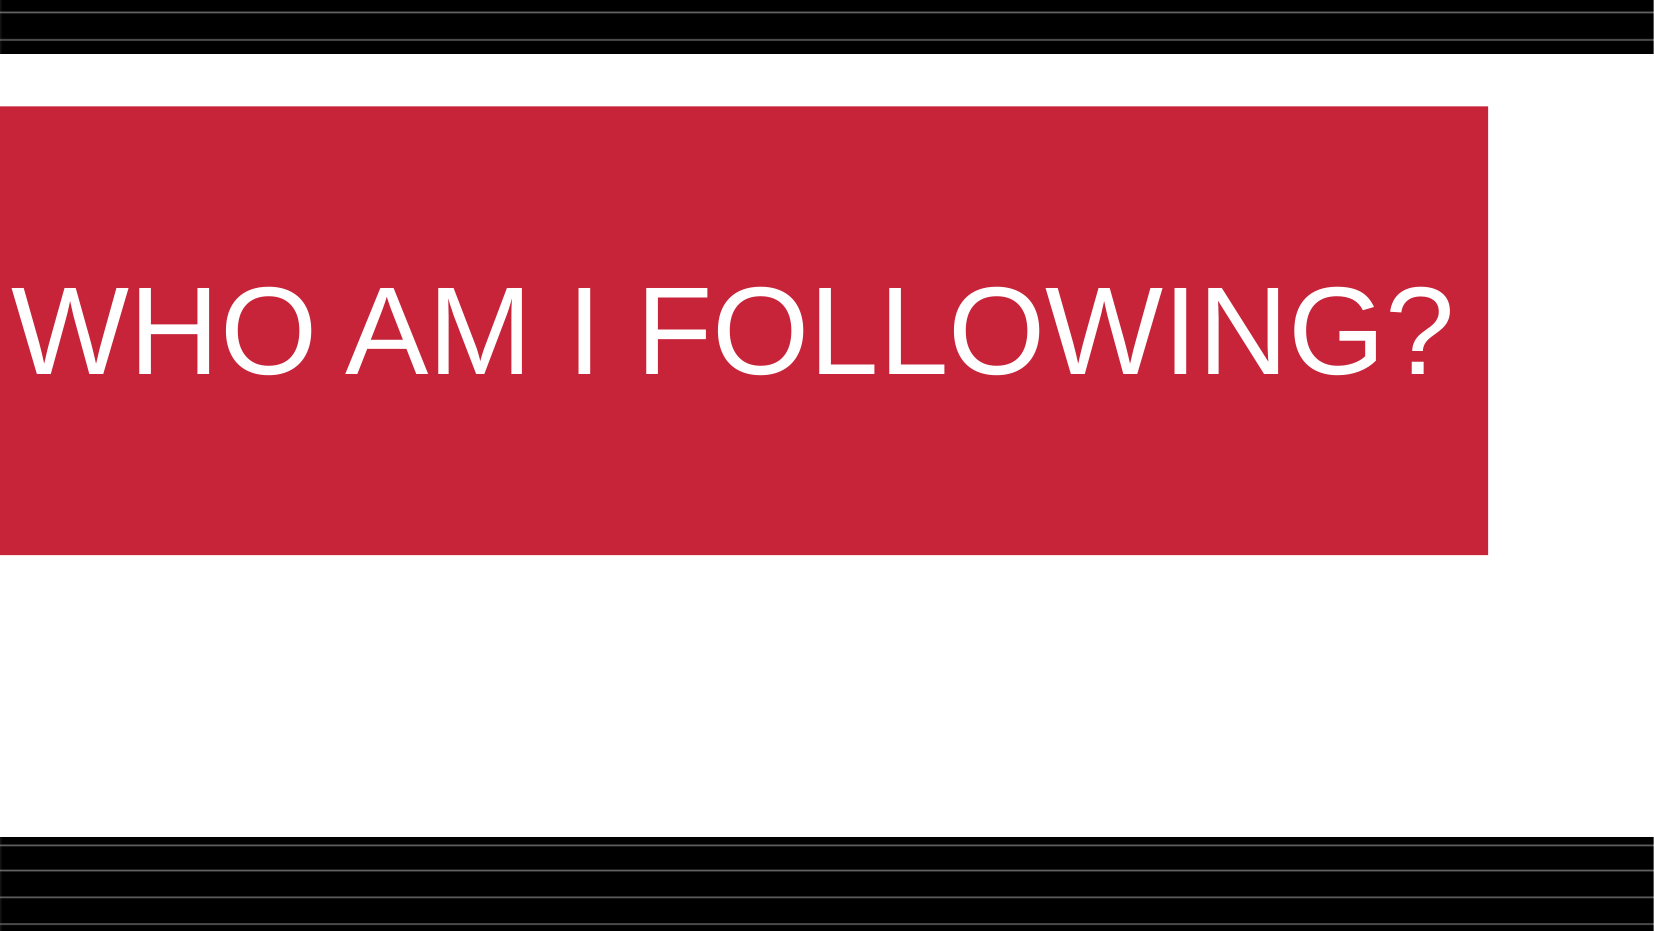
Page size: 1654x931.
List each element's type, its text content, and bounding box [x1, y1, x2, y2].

picture [0, 837, 1654, 931]
title WHO AM I FOLLOWING? [0, 106, 1489, 556]
picture [0, 0, 1654, 54]
